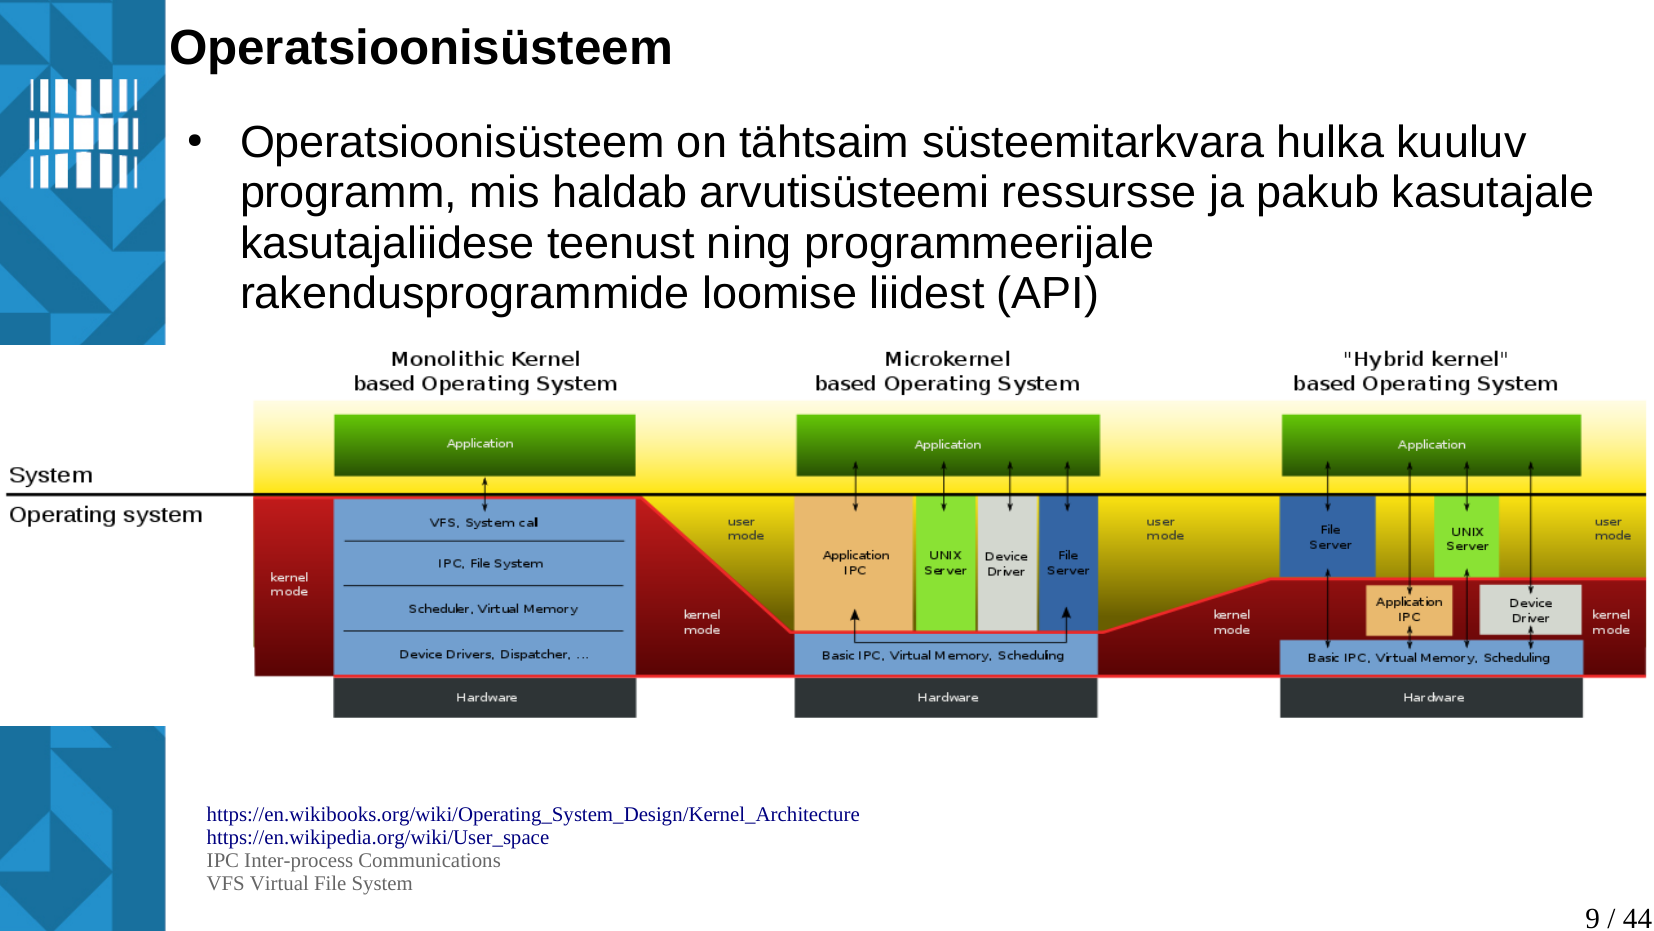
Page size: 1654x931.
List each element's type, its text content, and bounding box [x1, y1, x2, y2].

list Operatsioonisüsteem on tähtsaim süsteemitarkvara hulka kuuluv programm, mis haldab arvutisüsteemi ressursse ja pakub kasutajale kasutajaliidese teenust ning programmeerijale rakendusprogrammide loomise liidest (API) [169, 116, 1630, 345]
picture [0, 345, 1654, 726]
title Operatsioonisüsteem [169, 10, 1571, 86]
text_box https://en.wikibooks.org/wiki/Operating_System_Design/Kernel_Architecture https://en.wikipedia.org/wiki/User_space IPC Inter-process Communications VFS Virtual File System [206, 803, 916, 919]
